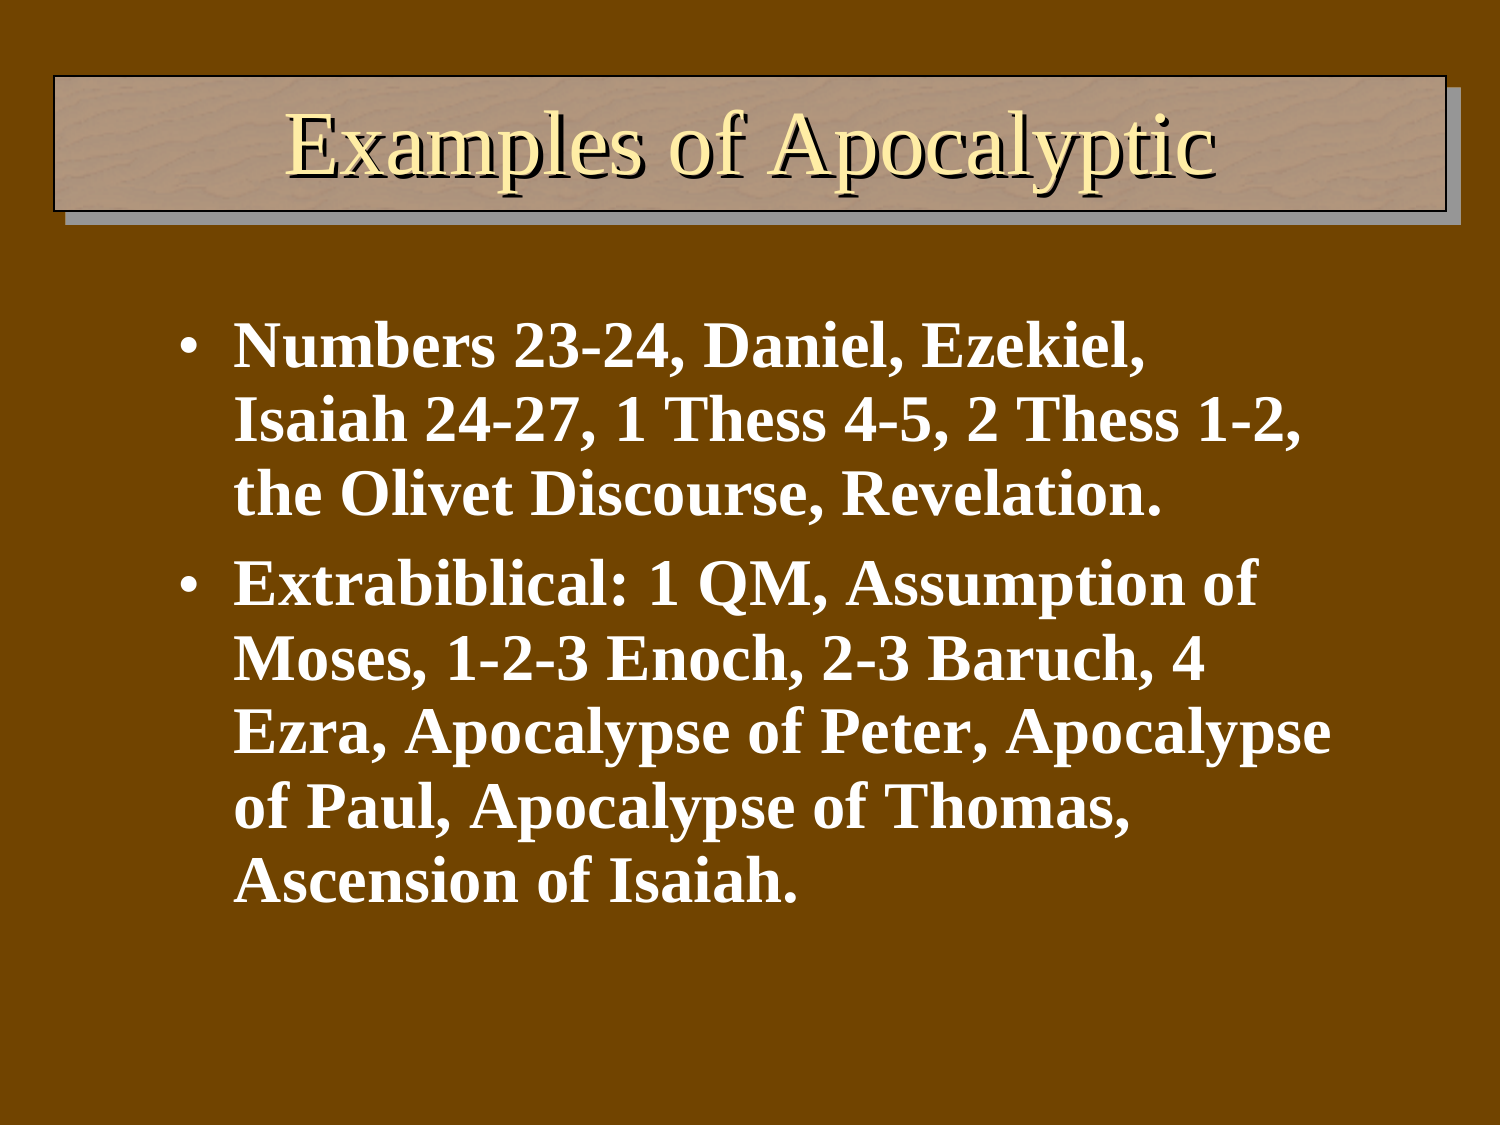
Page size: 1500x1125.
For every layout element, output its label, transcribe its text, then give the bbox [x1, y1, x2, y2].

picture [55, 77, 1445, 210]
title Examples of Apocalyptic [65, 85, 1435, 203]
list Numbers 23-24, Daniel, Ezekiel, Isaiah 24-27, 1 Thess 4-5, 2 Thess 1-2, the Olivet Discourse, Revelation. Extrabiblical: 1 QM, Assumption of Moses, 1-2-3 Enoch, 2-3 Baruch, 4 Ezra, Apocalypse of Peter, Apocalypse of Paul, Apocalypse of Thomas, Ascension of Isaiah. [162, 299, 1351, 1051]
